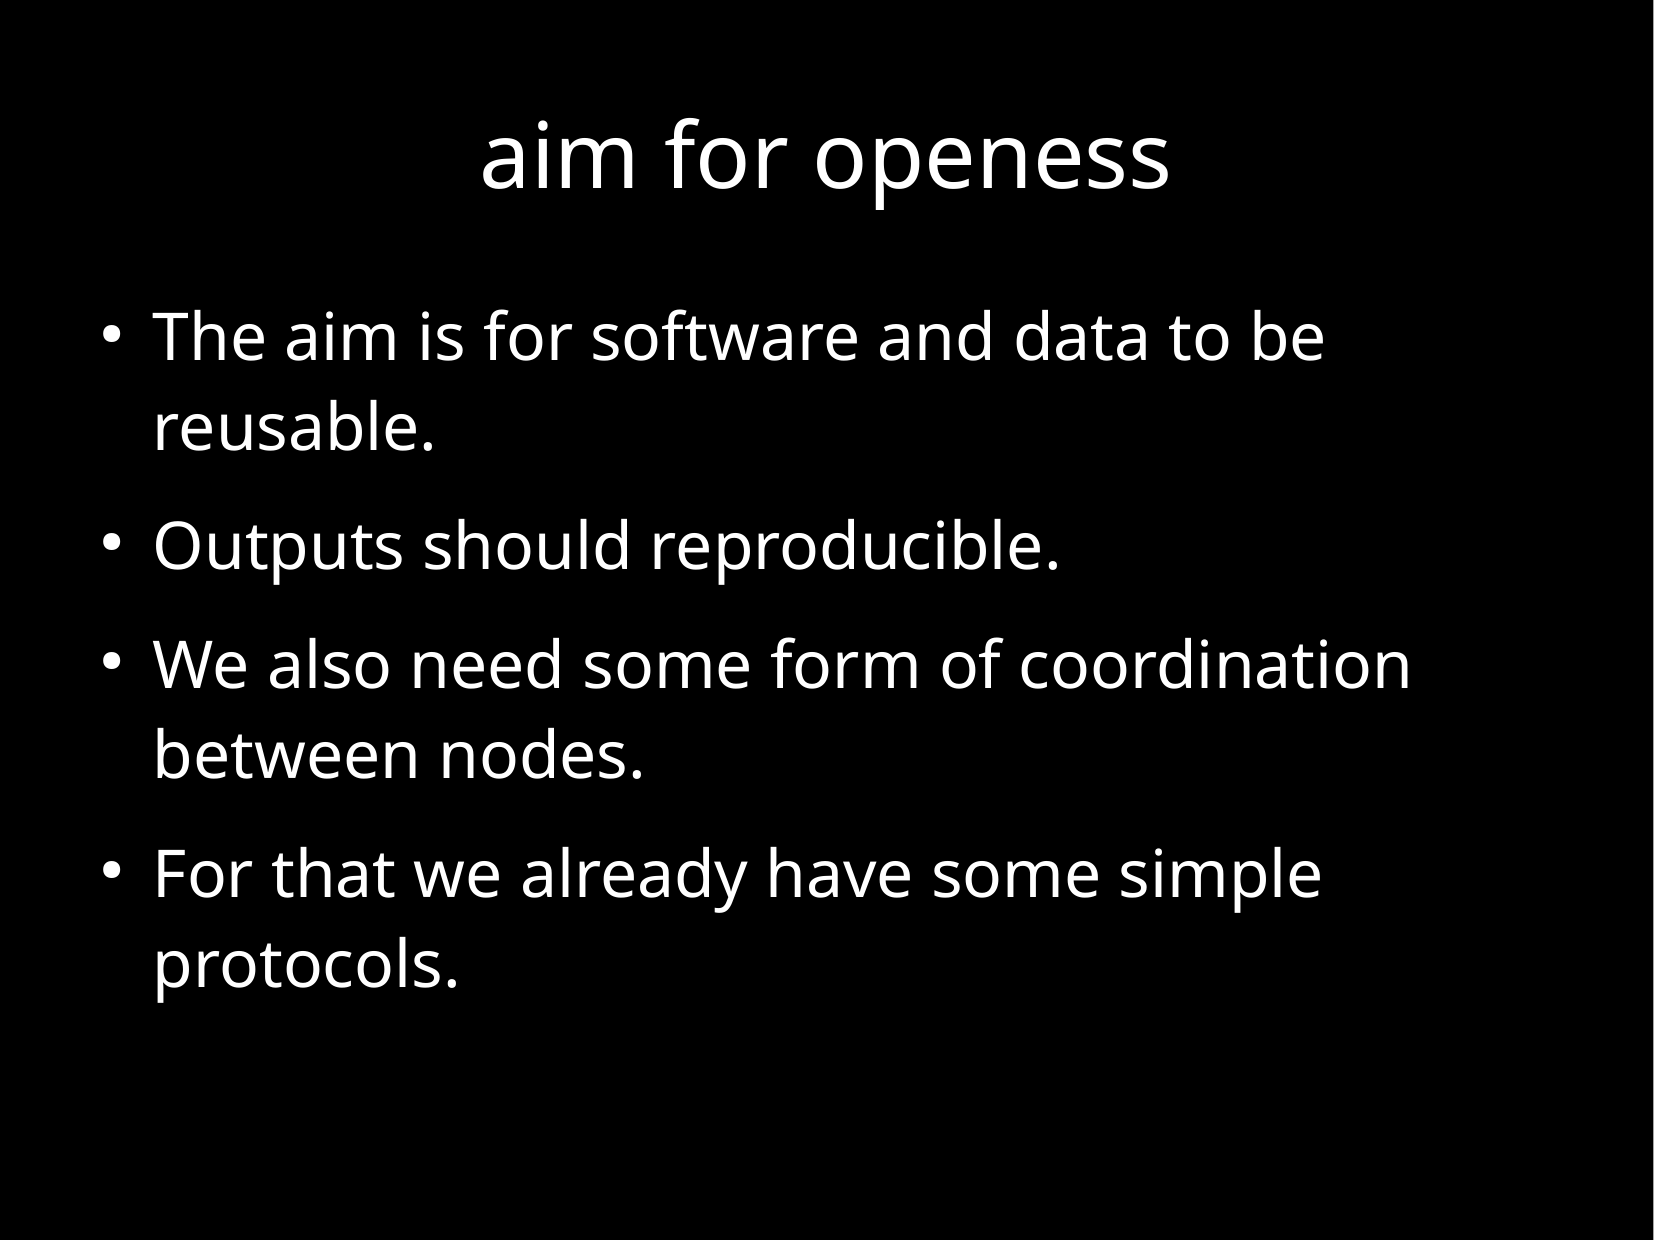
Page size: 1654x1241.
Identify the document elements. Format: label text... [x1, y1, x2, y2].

list The aim is for software and data to be reusable. Outputs should reproducible. We also need some form of coordination between nodes. For that we already have some simple protocols. [82, 290, 1571, 1010]
title aim for openess [82, 49, 1571, 257]
